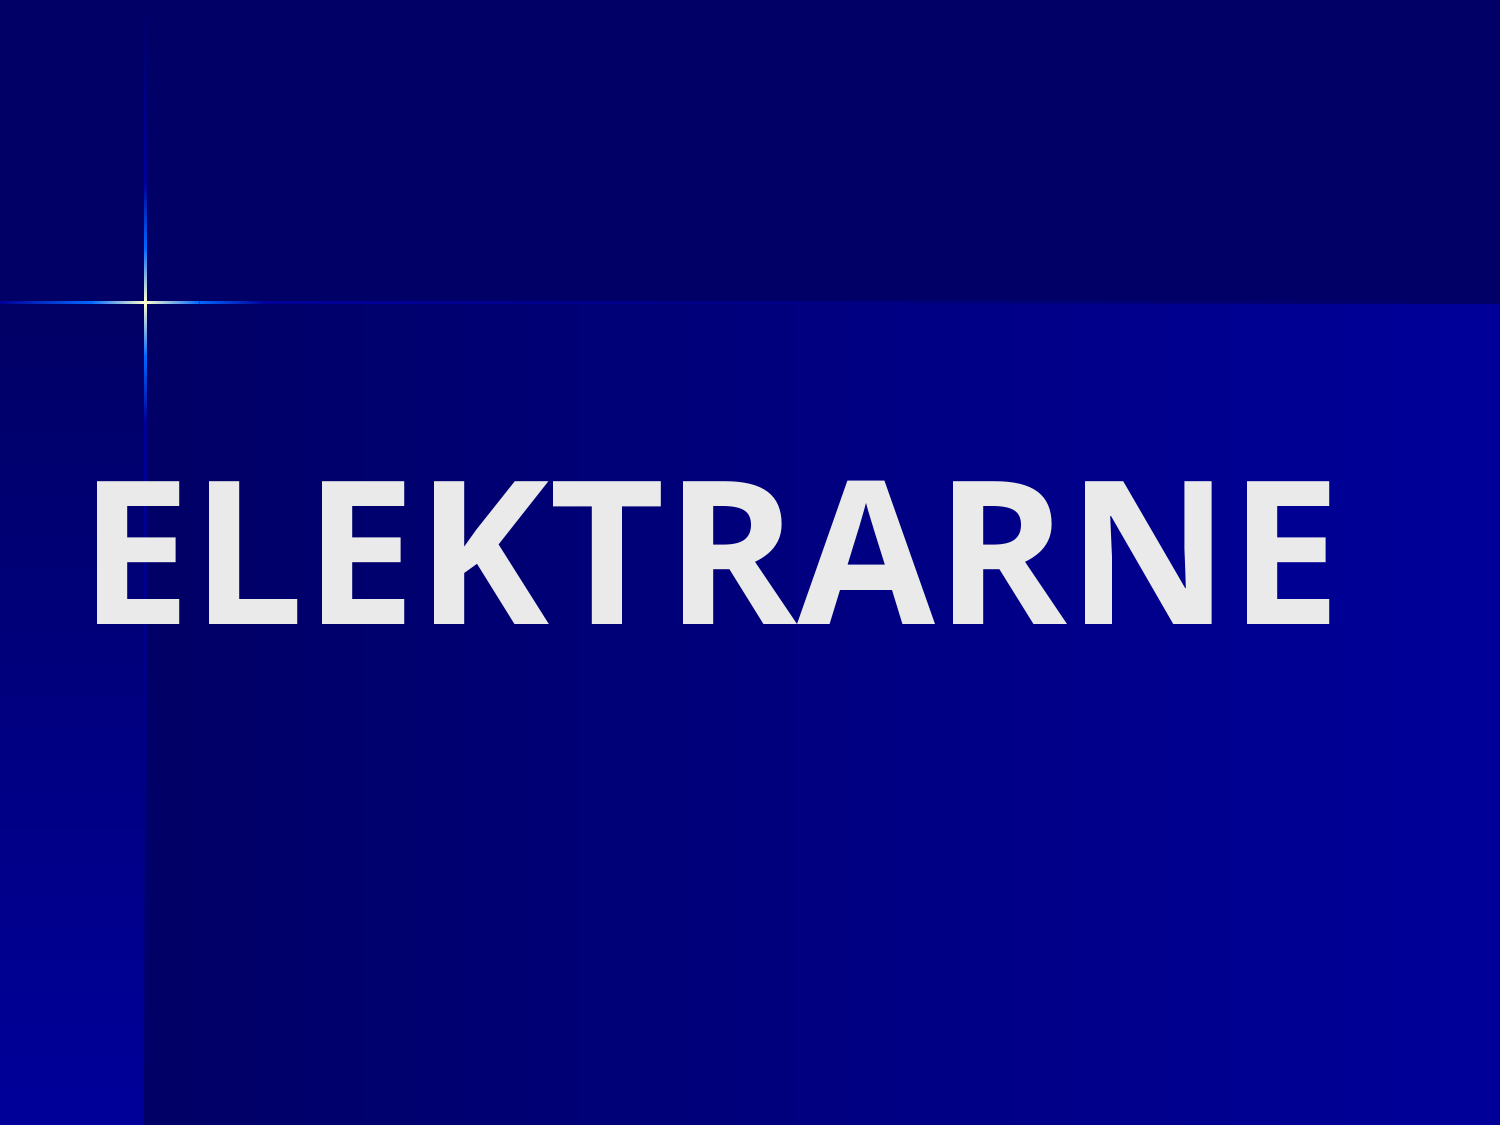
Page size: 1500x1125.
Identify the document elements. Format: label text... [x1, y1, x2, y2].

title ELEKTRARNE [64, 408, 1477, 681]
